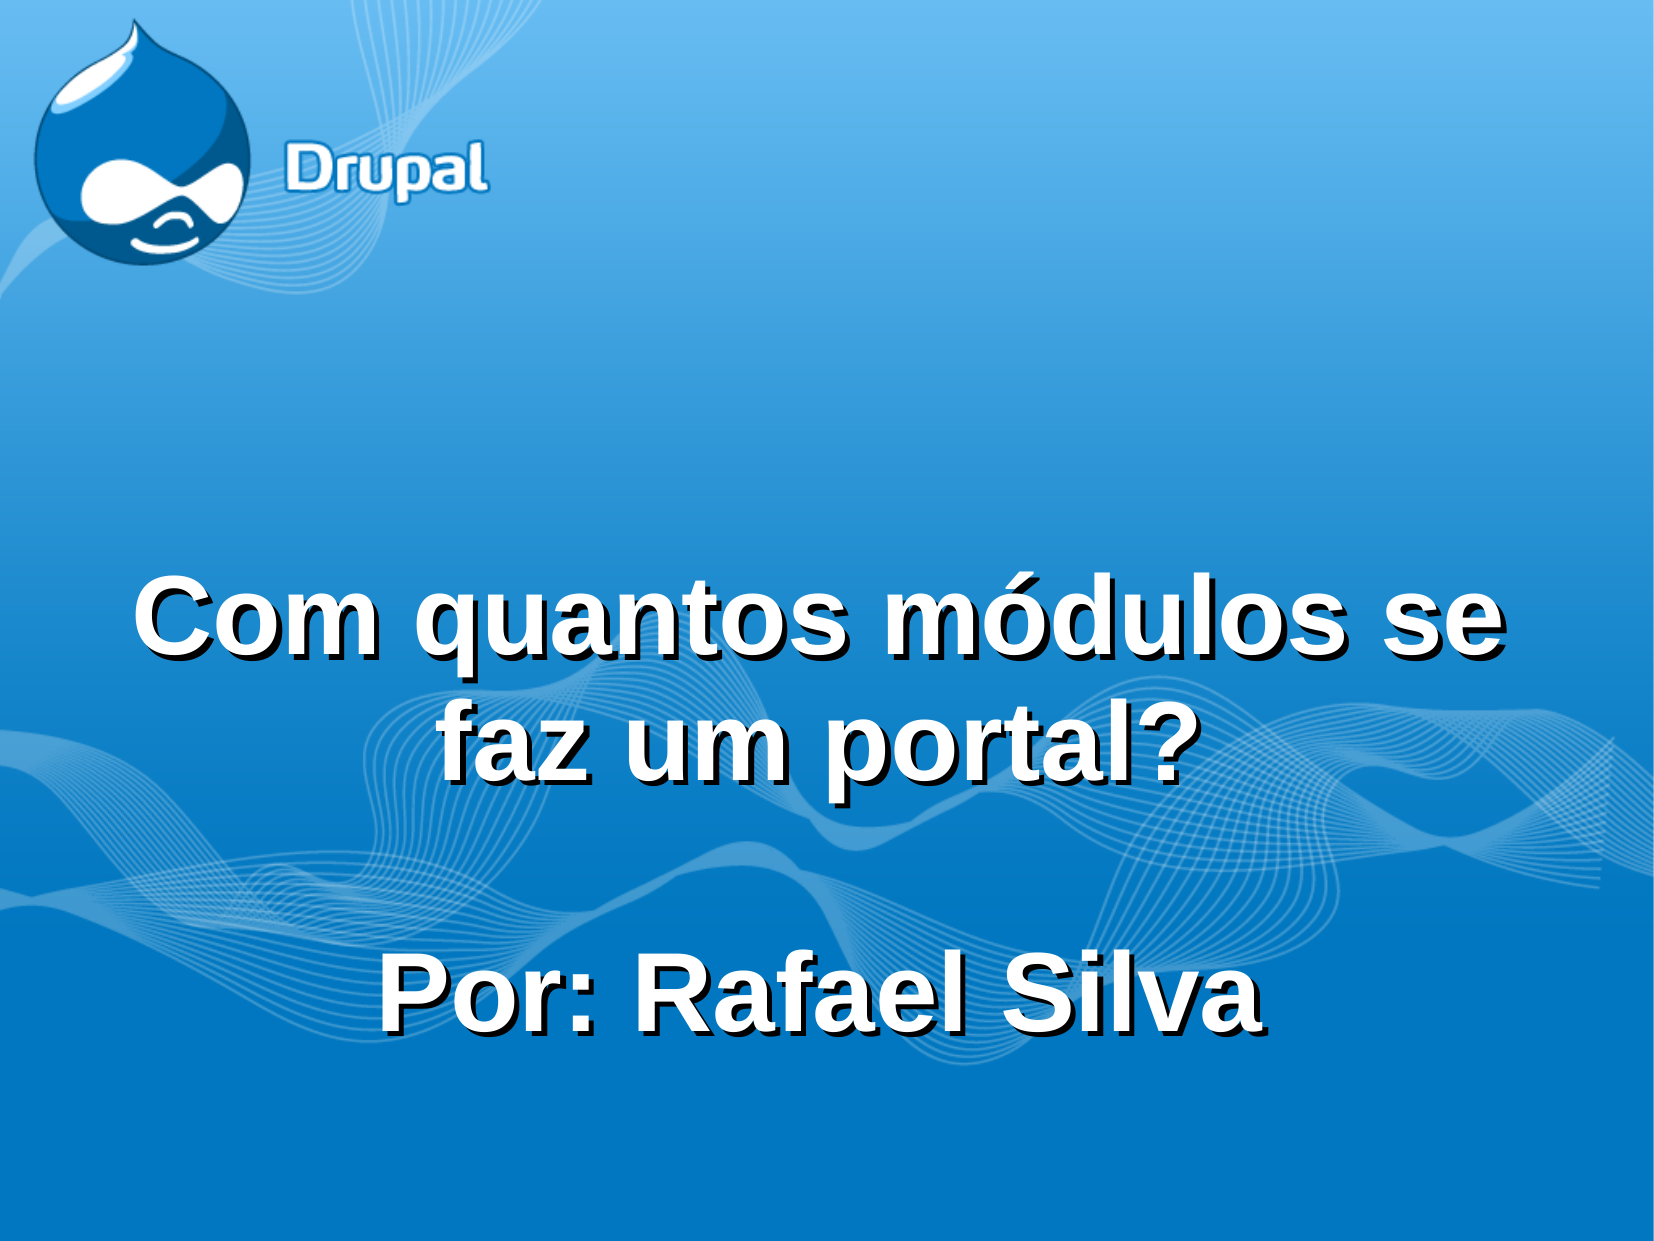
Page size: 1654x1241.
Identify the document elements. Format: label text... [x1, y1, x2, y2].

picture [0, 0, 1654, 1241]
title Com quantos módulos se faz um portal? Por: Rafael Silva [75, 552, 1564, 1055]
